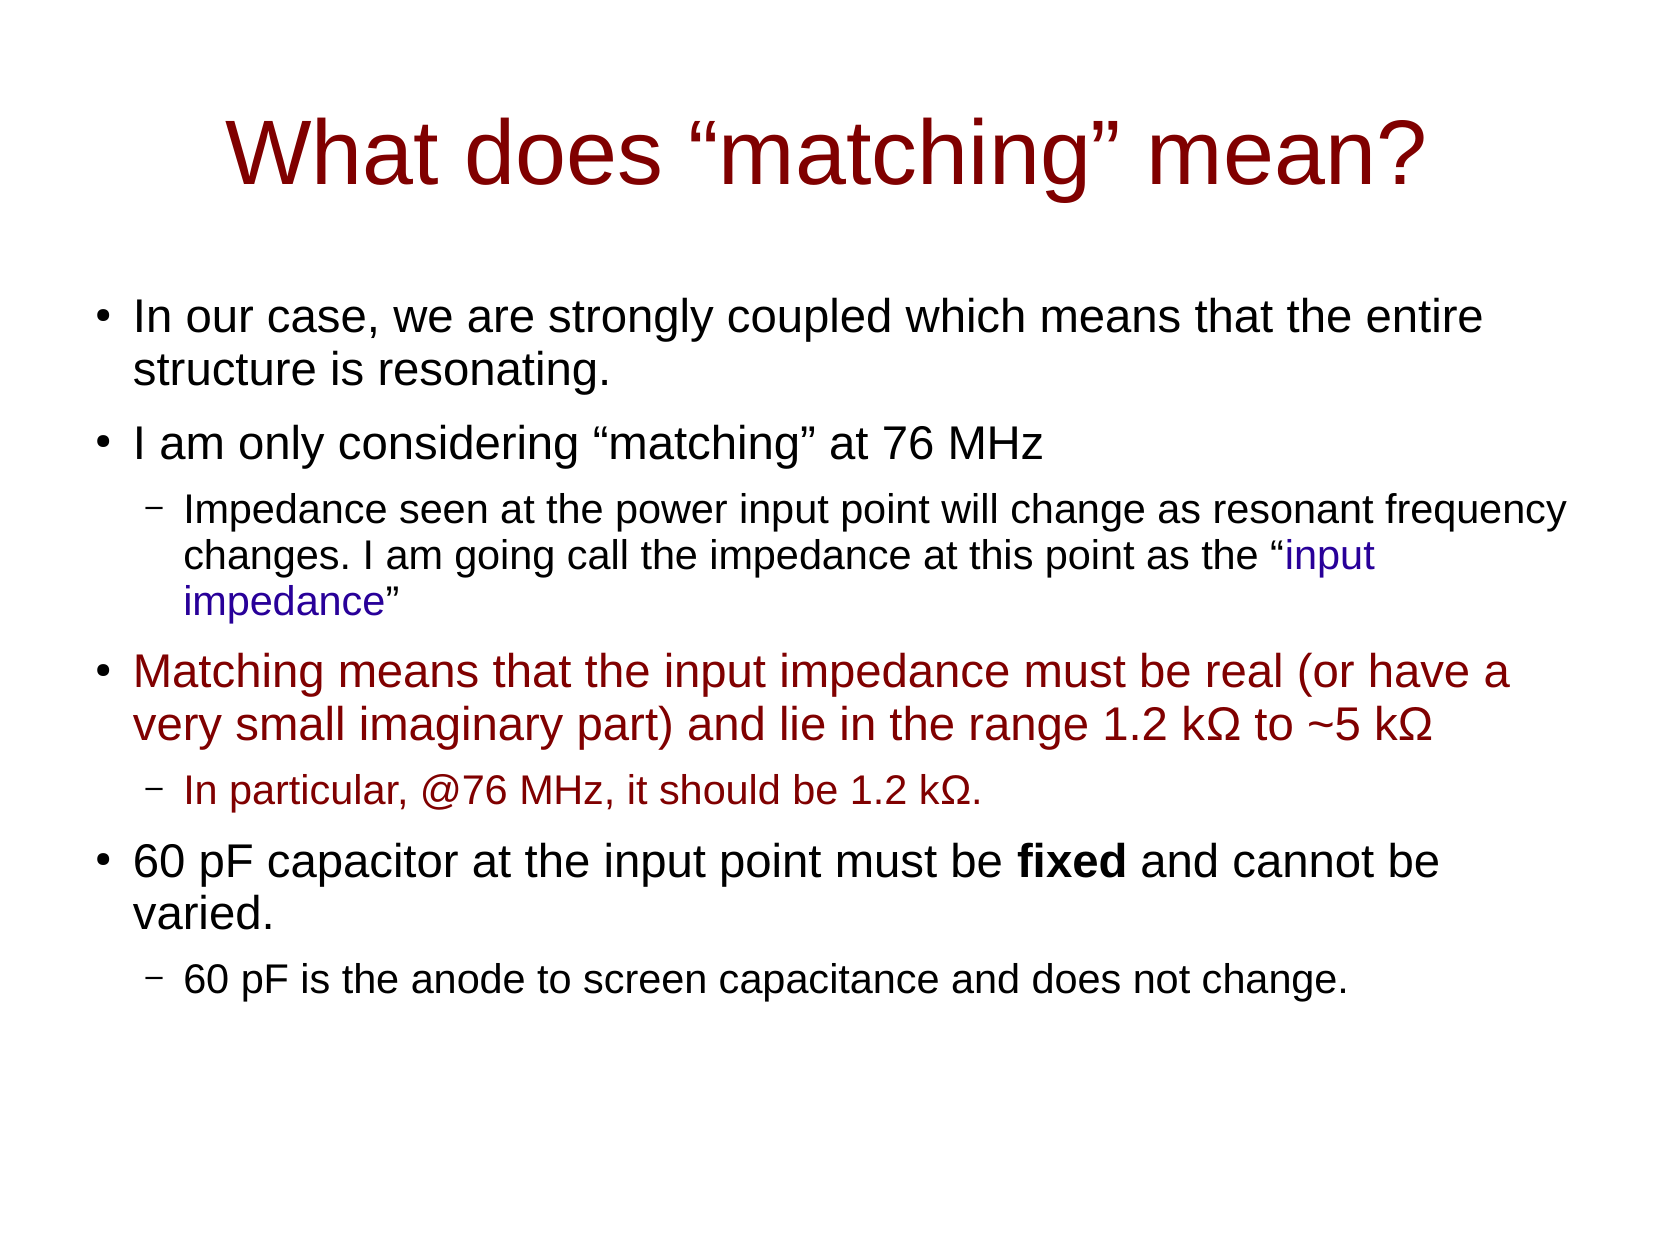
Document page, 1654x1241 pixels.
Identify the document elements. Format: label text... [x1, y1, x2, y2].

title What does “matching” mean? [82, 49, 1571, 257]
list In our case, we are strongly coupled which means that the entire structure is resonating. I am only considering “matching” at 76 MHz Impedance seen at the power input point will change as resonant frequency changes. I am going call the impedance at this point as the “input impedance” Matching means that the input impedance must be real (or have a very small imaginary part) and lie in the range 1.2 kΩ to ~5 kΩ In particular, @76 MHz, it should be 1.2 kΩ. 60 pF capacitor at the input point must be fixed and cannot be varied. 60 pF is the anode to screen capacitance and does not change. [82, 290, 1571, 1010]
